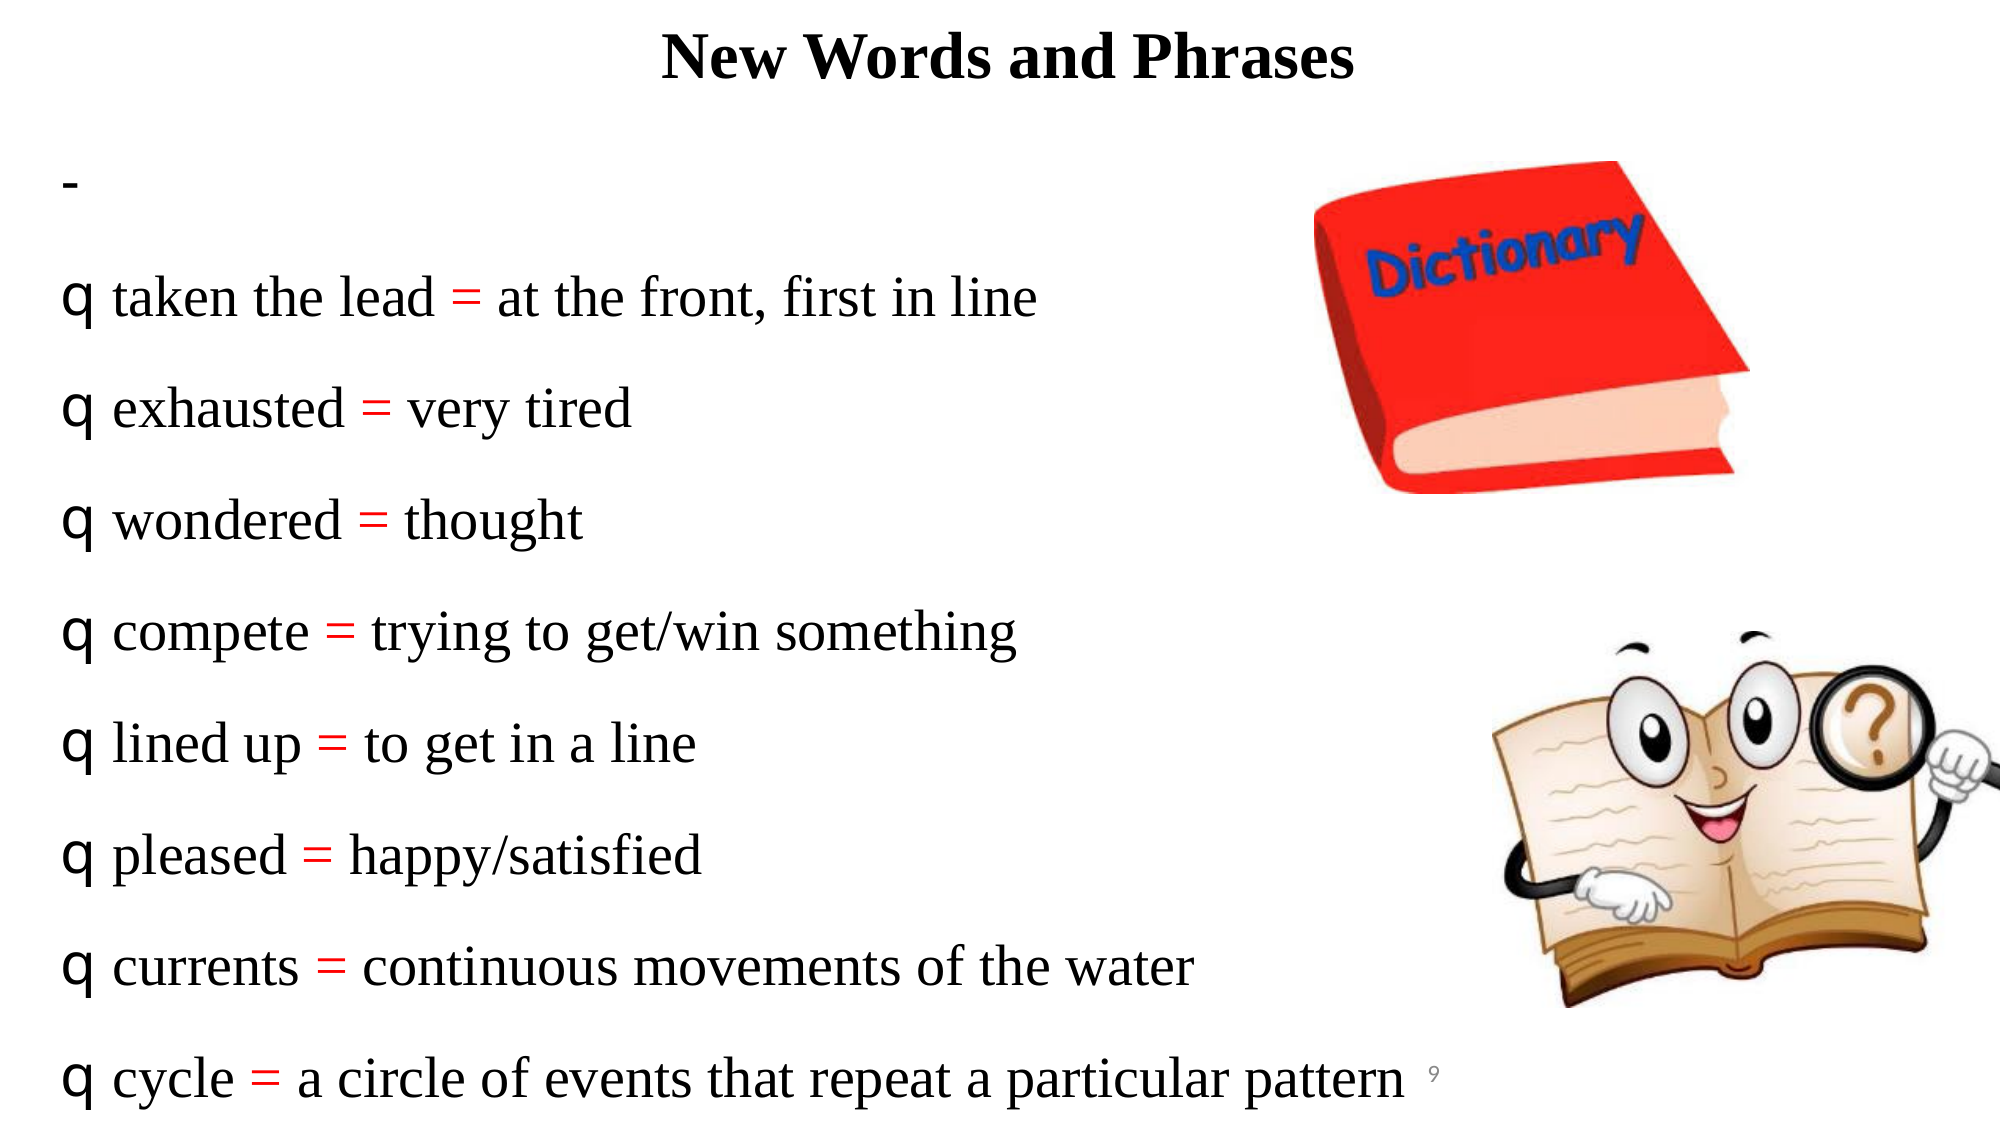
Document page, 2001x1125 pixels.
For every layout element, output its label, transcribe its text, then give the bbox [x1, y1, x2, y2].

text_box [1412, 1042, 1863, 1103]
picture [1314, 161, 1750, 494]
picture [1492, 631, 2000, 1008]
list taken the lead = at the front, first in line exhausted = very tired wondered = thought compete = trying to get/win something lined up = to get in a line pleased = happy/satisfied currents = continuous movements of the water cycle = a circle of events that repeat a particular pattern [45, 138, 1916, 1125]
title New Words and Phrases [45, 0, 1972, 95]
